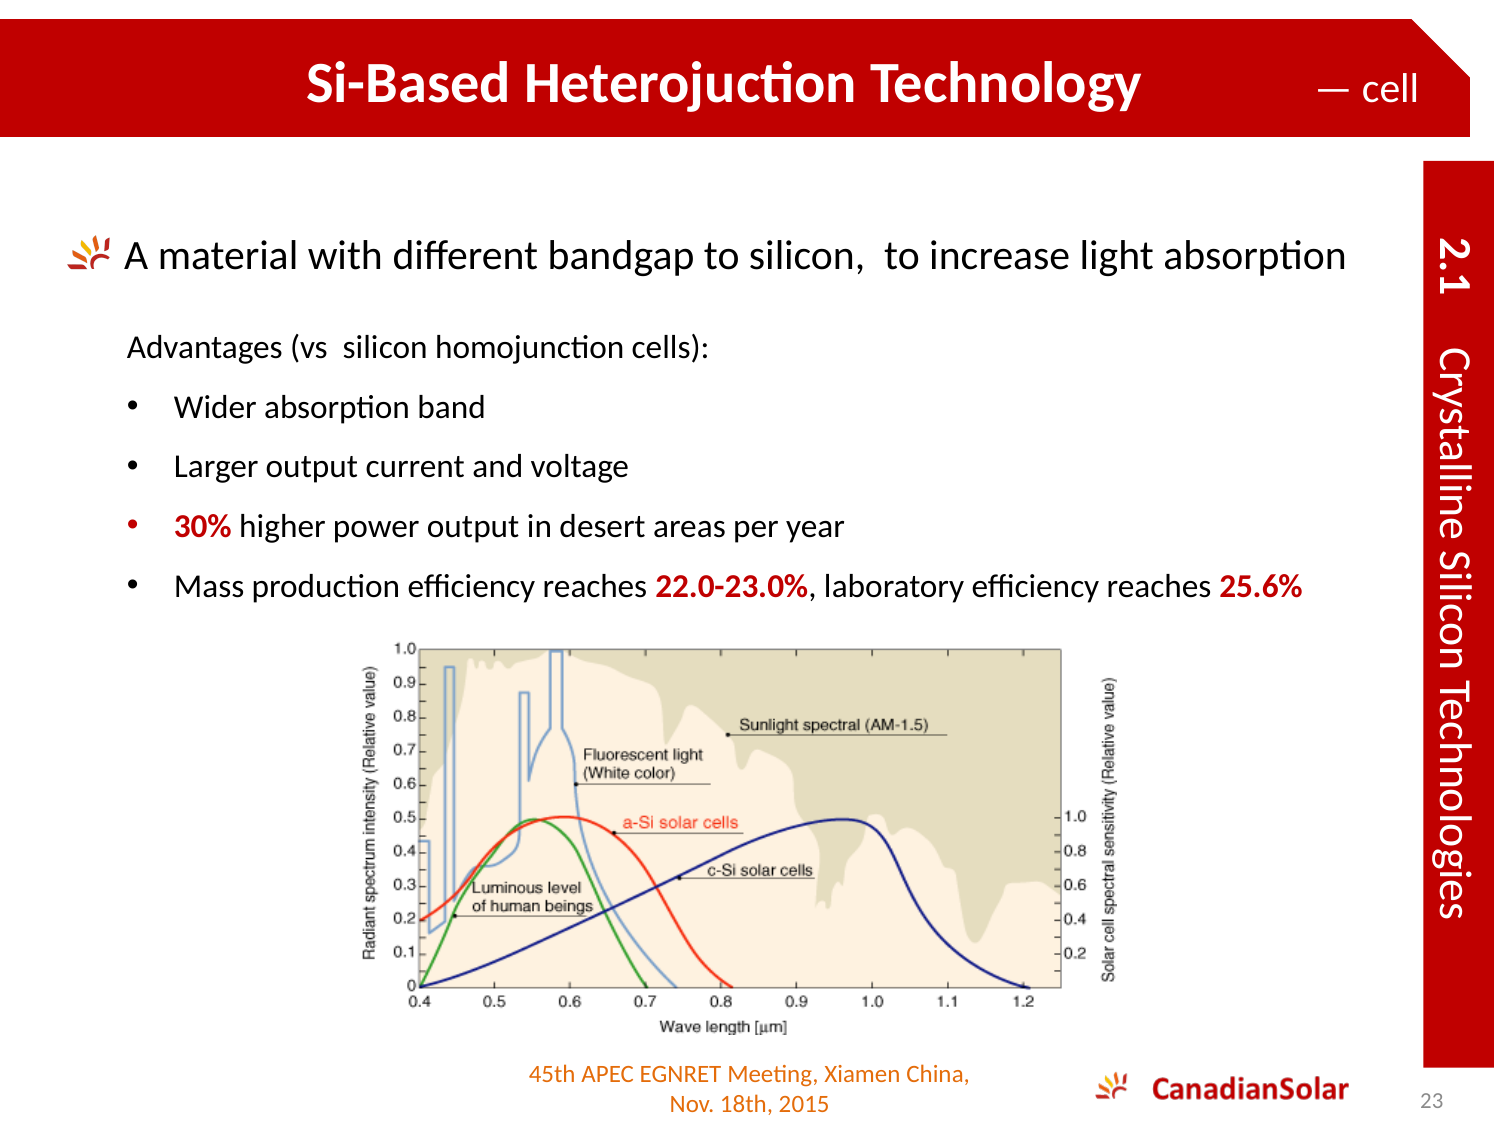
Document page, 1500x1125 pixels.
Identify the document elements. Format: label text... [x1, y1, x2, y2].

picture [1080, 1046, 1377, 1125]
text_box Advantages (vs silicon homojunction cells): Wider absorption band Larger output current and voltage 30% higher power output in desert areas per year Mass production efficiency reaches 22.0-23.0%, laboratory efficiency reaches 25.6% [112, 257, 1483, 612]
picture [360, 639, 1117, 1035]
text_box 2.1 Crystalline Silicon Technologies [1423, 160, 1494, 1068]
slide_number <編號> [1108, 1069, 1459, 1125]
footer 45th APEC EGNRET Meeting, Xiamen China, Nov. 18th, 2015 [512, 1057, 988, 1118]
text_box A material with different bandgap to silicon, to increase light absorption [53, 195, 1483, 286]
text_box Si-Based Heterojuction Technology — cell [0, 19, 1471, 138]
picture [67, 235, 111, 271]
